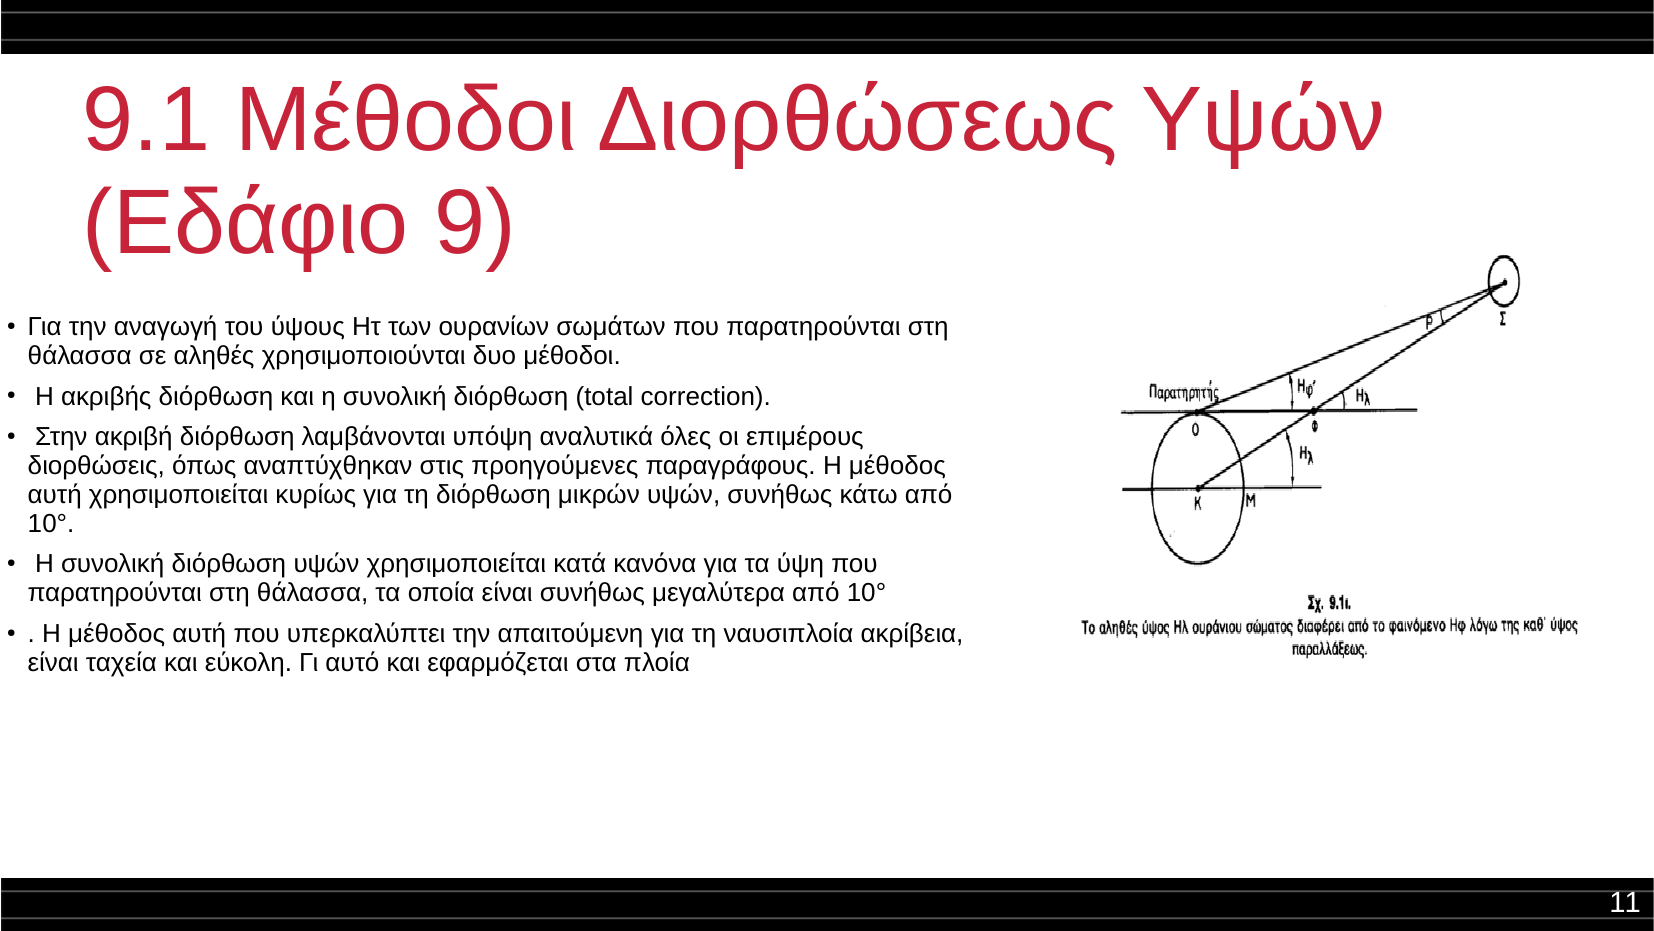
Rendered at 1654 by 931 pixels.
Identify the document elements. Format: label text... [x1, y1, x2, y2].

picture [1, 0, 1654, 54]
list Για την αναγωγή του ύψους Ητ των ουρανίων σωμάτων που παρατηρούνται στη θάλασσα σε αληθές χρησιμοποιούνται δυο μέθοδοι. Η ακριβής διόρθωση και η συνολική διόρθωση (total correction). Στην ακριβή διόρθωση λαμβάνονται υπόψη αναλυτικά όλες οι επιμέρους διορθώσεις, όπως αναπτύχθηκαν στις προηγούμενες παραγράφους. Η μέθοδος αυτή χρησιμοποιείται κυρίως για τη διόρθωση μικρών υψών, συνήθως κάτω από 10°. Η συνολική διόρθωση υψών χρησιμοποιείται κατά κανόνα για τα ύψη που παρατηρούνται στη θάλασσα, τα οποία είναι συνήθως μεγαλύτερα από 10° . Η μέθοδος αυτή που υπερκαλύπτει την απαιτούμενη για τη ναυσιπλοία ακρίβεια, είναι ταχεία και εύκολη. Γι αυτό και εφαρμόζεται στα πλοία [0, 271, 976, 863]
title 9.1 Μέθοδοι Διορθώσεως Υψών (Εδάφιο 9) [82, 67, 1571, 273]
picture [1, 878, 1654, 931]
picture [1050, 227, 1596, 713]
